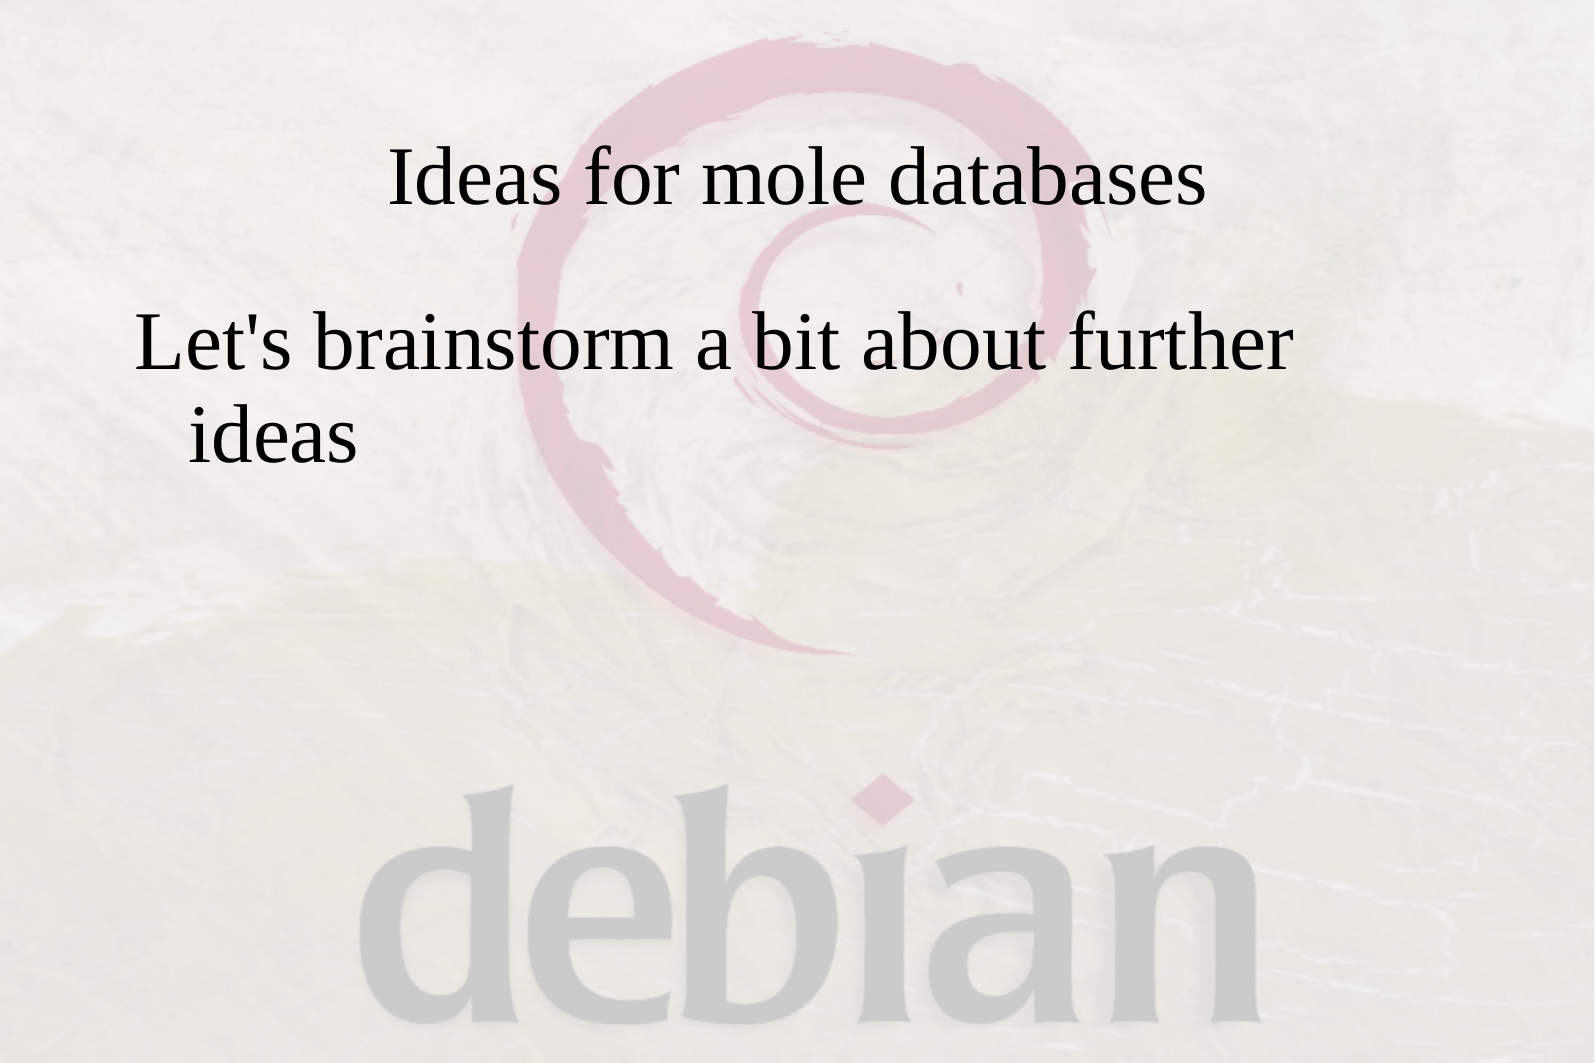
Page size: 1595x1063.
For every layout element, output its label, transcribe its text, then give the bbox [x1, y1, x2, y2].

picture [0, 0, 1595, 1063]
title Ideas for mole databases [117, 88, 1479, 266]
list Let's brainstorm a bit about further ideas [117, 295, 1479, 966]
